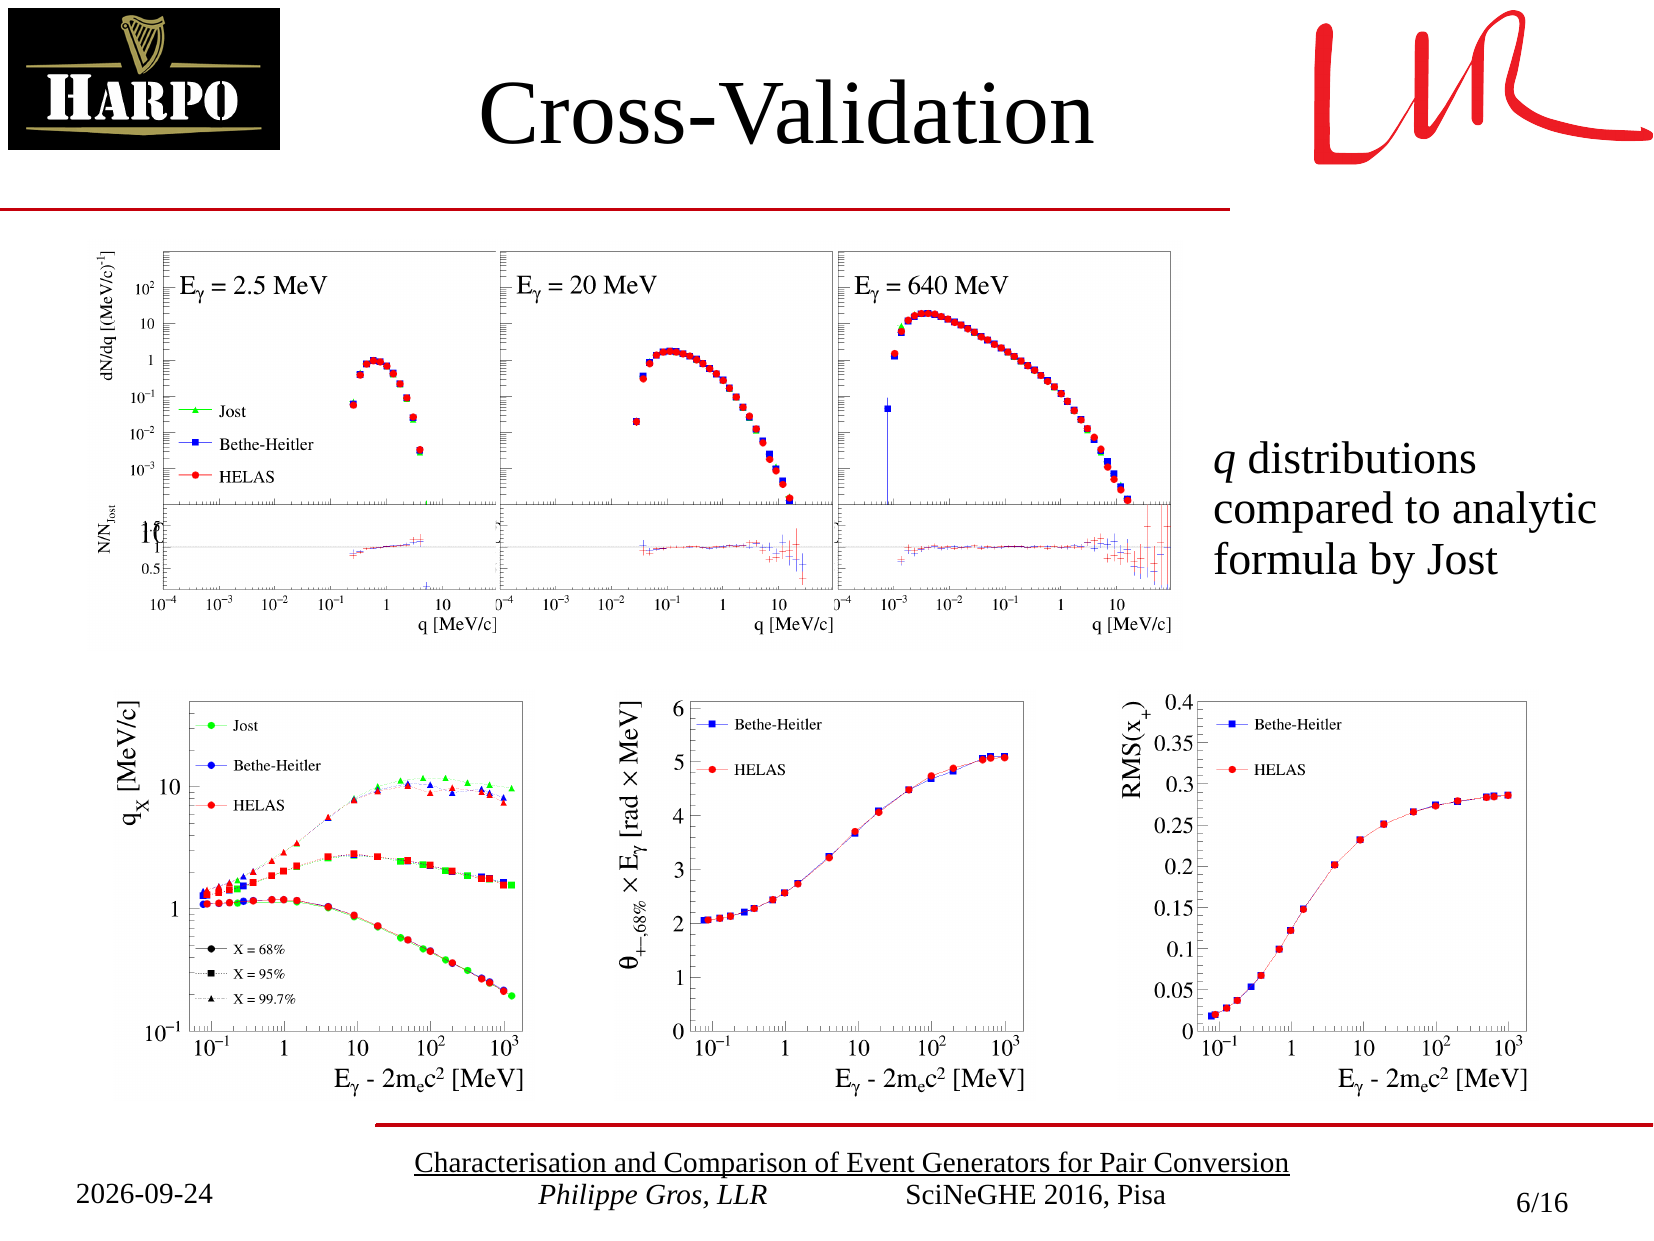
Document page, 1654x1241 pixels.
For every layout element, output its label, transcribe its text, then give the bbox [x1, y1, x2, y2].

picture [1117, 689, 1539, 1101]
picture [113, 689, 535, 1101]
picture [614, 689, 1036, 1101]
picture [8, 8, 280, 150]
picture [1314, 10, 1653, 165]
title Cross-Validation [284, 14, 1290, 210]
picture [87, 239, 1183, 651]
text_box q distributions compared to analytic formula by Jost [1198, 424, 1618, 593]
